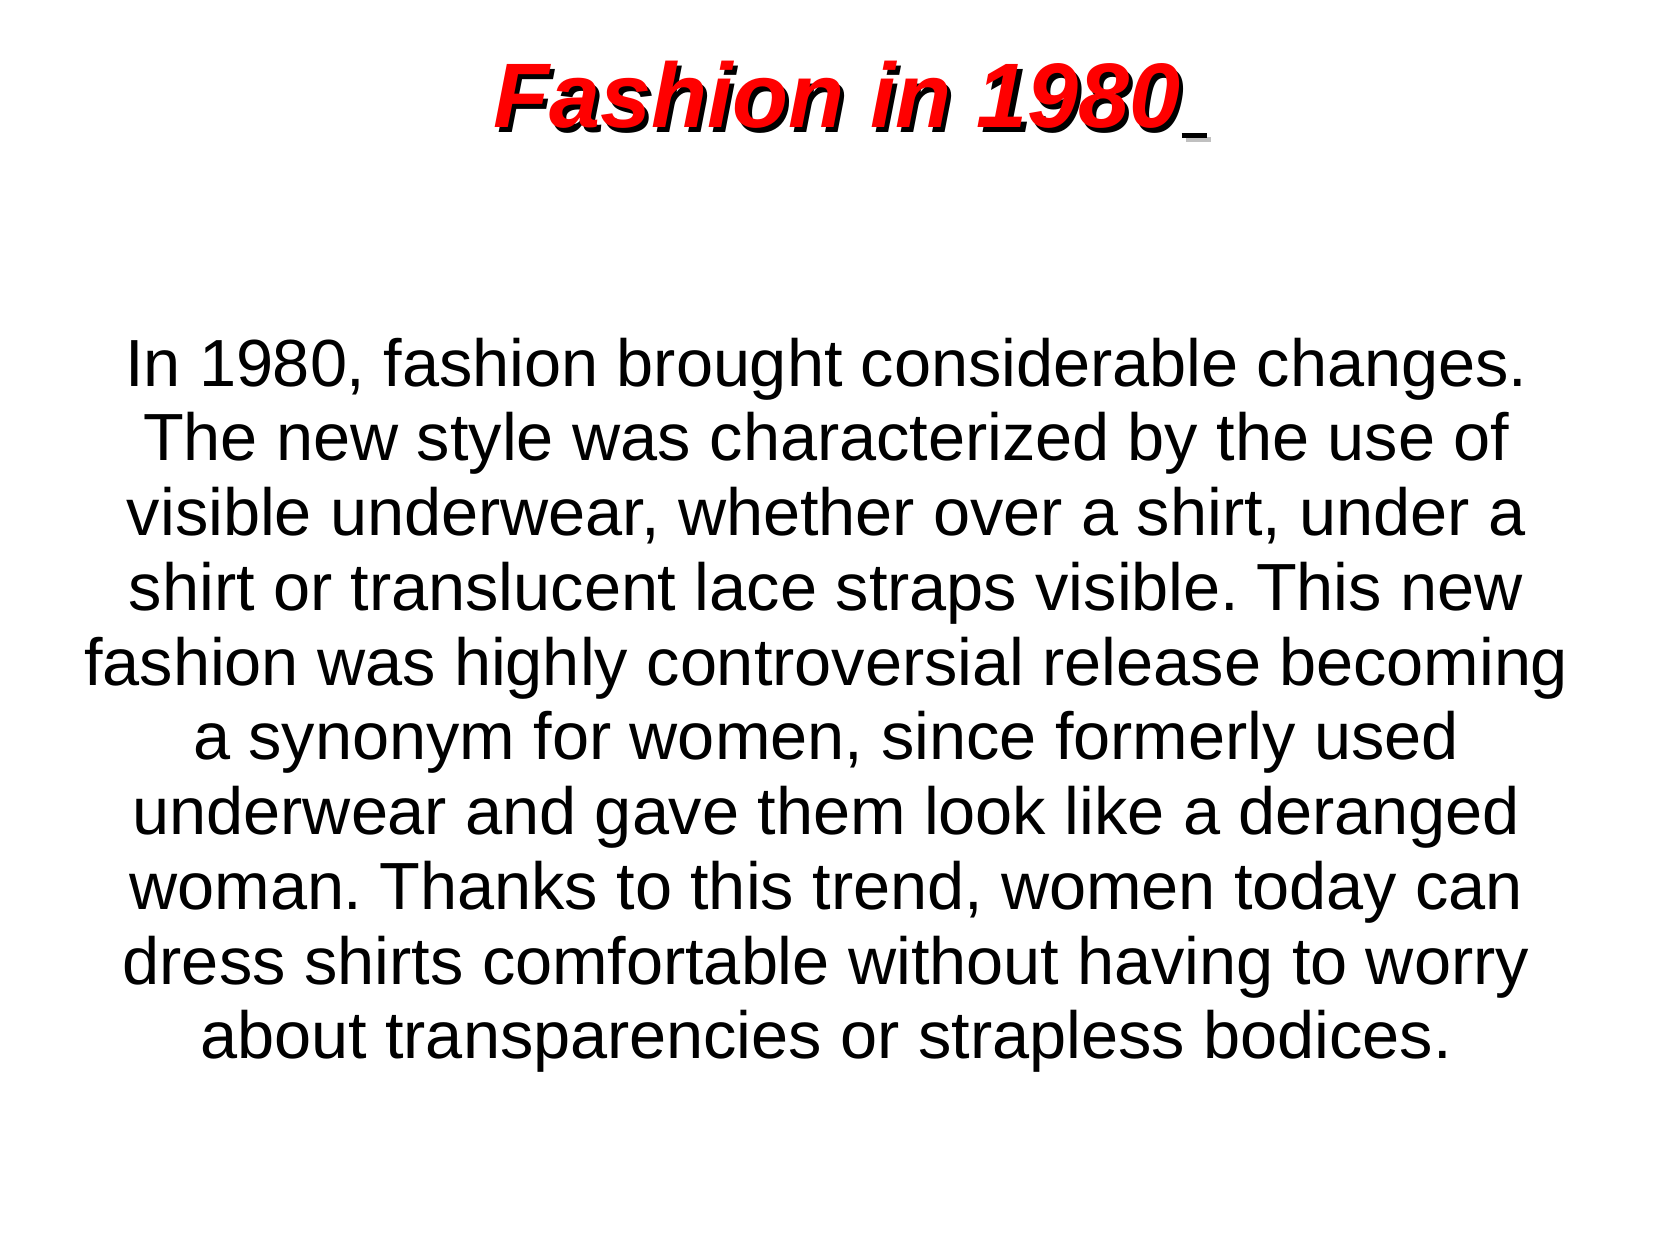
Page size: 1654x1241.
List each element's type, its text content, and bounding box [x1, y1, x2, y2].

subtitle In 1980, fashion brought considerable changes. The new style was characterized by the use of visible underwear, whether over a shirt, under a shirt or translucent lace straps visible. This new fashion was highly controversial release becoming a synonym for women, since formerly used underwear and gave them look like a deranged woman. Thanks to this trend, women today can dress shirts comfortable without having to worry about transparencies or strapless bodices. [82, 297, 1571, 1102]
title Fashion in 1980 [106, 0, 1595, 193]
